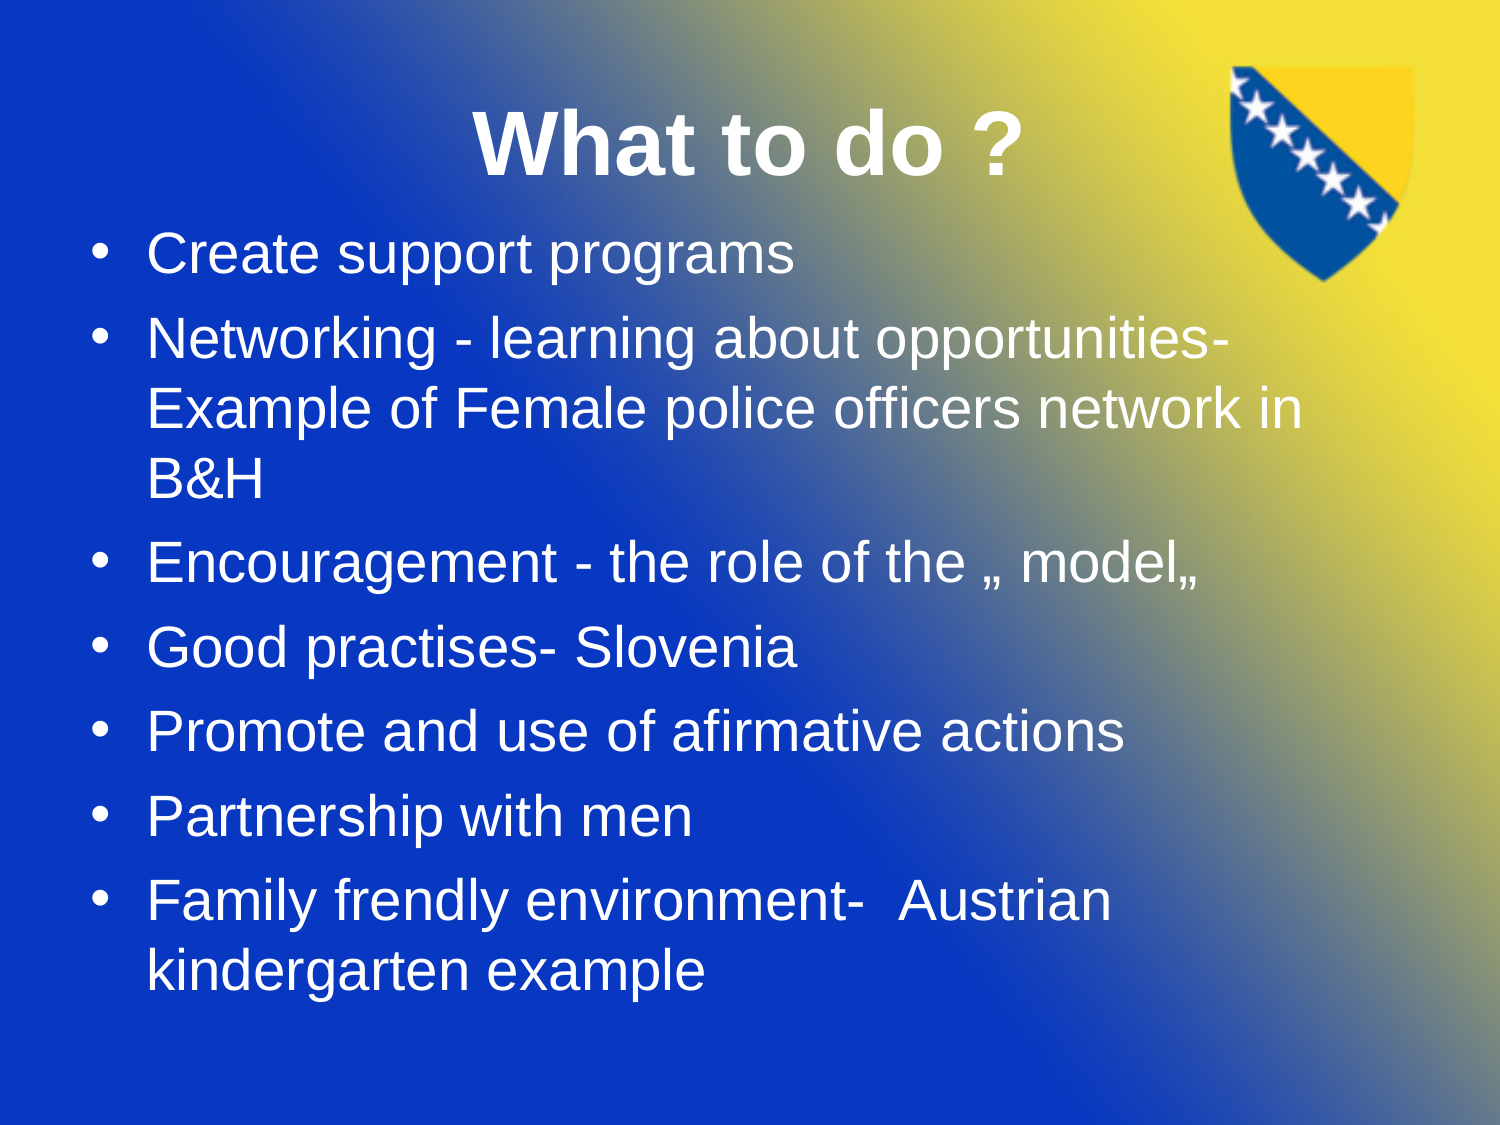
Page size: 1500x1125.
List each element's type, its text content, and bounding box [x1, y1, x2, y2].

picture [0, 0, 1500, 1125]
title What to do ? [75, 45, 1426, 208]
list Create support programs Networking - learning about opportunities- Example of Female police officers network in B&H Encouragement - the role of the „ model„ Good practises- Slovenia Promote and use of afirmative actions Partnership with men Family frendly environment- Austrian kindergarten example [75, 208, 1426, 1005]
